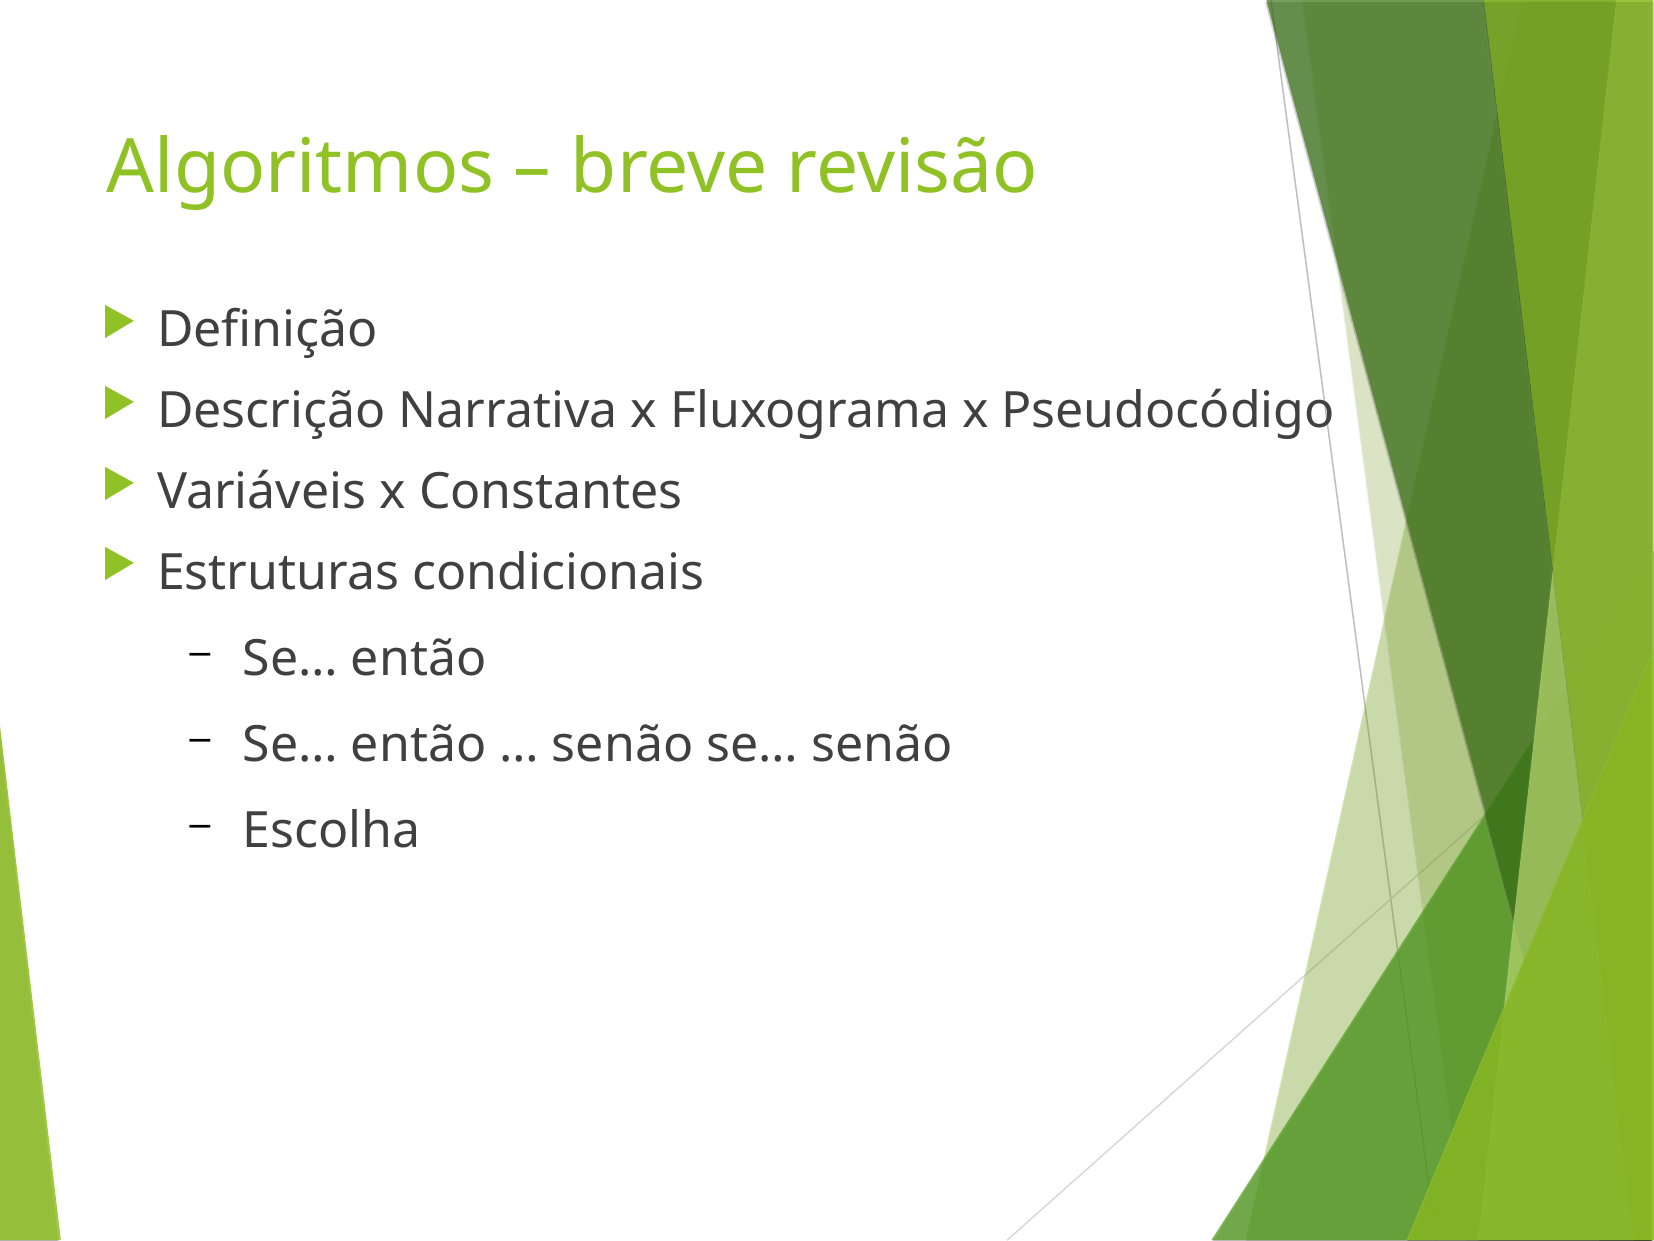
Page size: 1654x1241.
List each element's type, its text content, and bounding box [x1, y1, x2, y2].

list Definição Descrição Narrativa x Fluxograma x Pseudocódigo Variáveis x Constantes Estruturas condicionais Se… então Se… então … senão se… senão Escolha [86, 289, 1595, 1126]
title Algoritmos – breve revisão [91, 110, 1258, 289]
